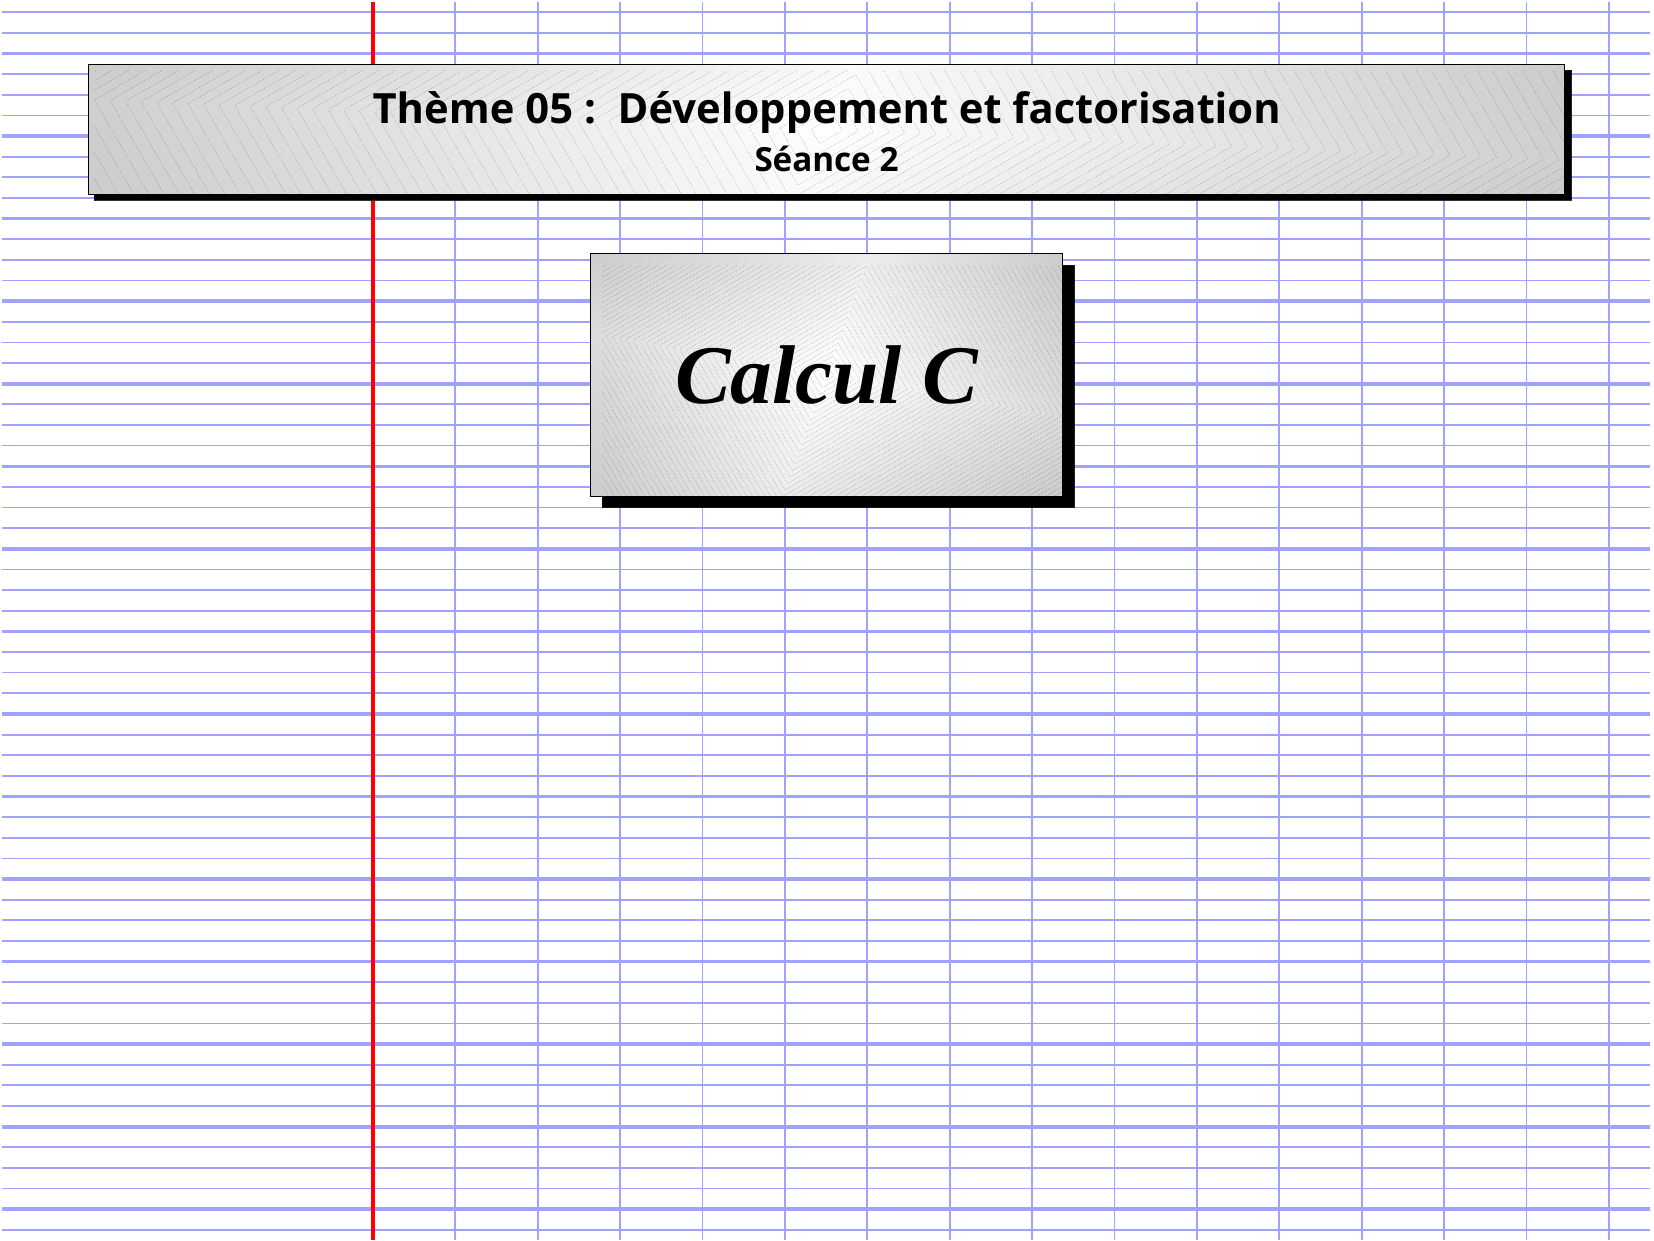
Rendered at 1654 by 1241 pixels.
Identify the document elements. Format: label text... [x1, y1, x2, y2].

text_box Calcul C [590, 253, 1063, 497]
text_box Thème 05 : Développement et factorisation Séance 2 [88, 64, 1565, 195]
picture [0, 0, 1654, 1241]
